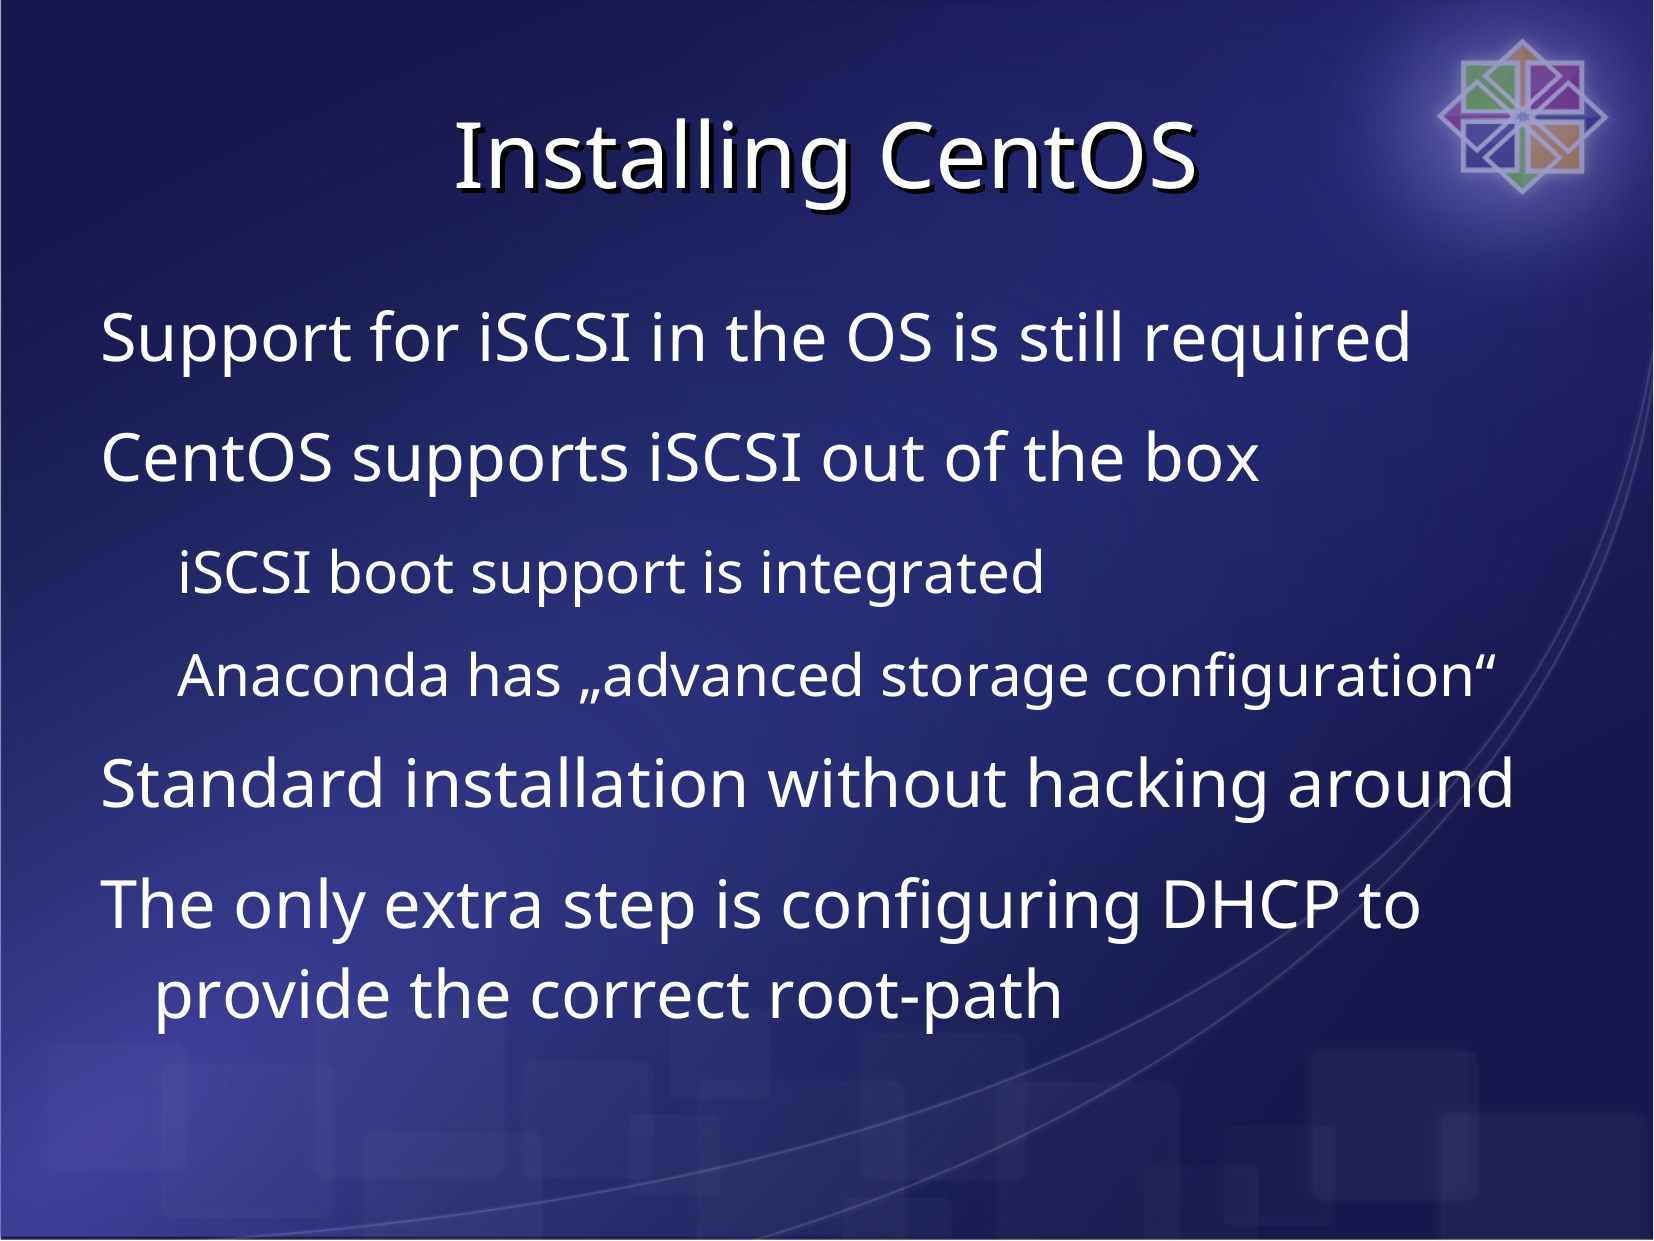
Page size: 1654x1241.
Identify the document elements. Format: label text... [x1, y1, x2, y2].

title Installing CentOS [82, 49, 1571, 257]
list Support for iSCSI in the OS is still required CentOS supports iSCSI out of the box iSCSI boot support is integrated Anaconda has „advanced storage configuration“ Standard installation without hacking around The only extra step is configuring DHCP to provide the correct root-path [82, 290, 1571, 1109]
picture [0, 0, 1654, 1241]
